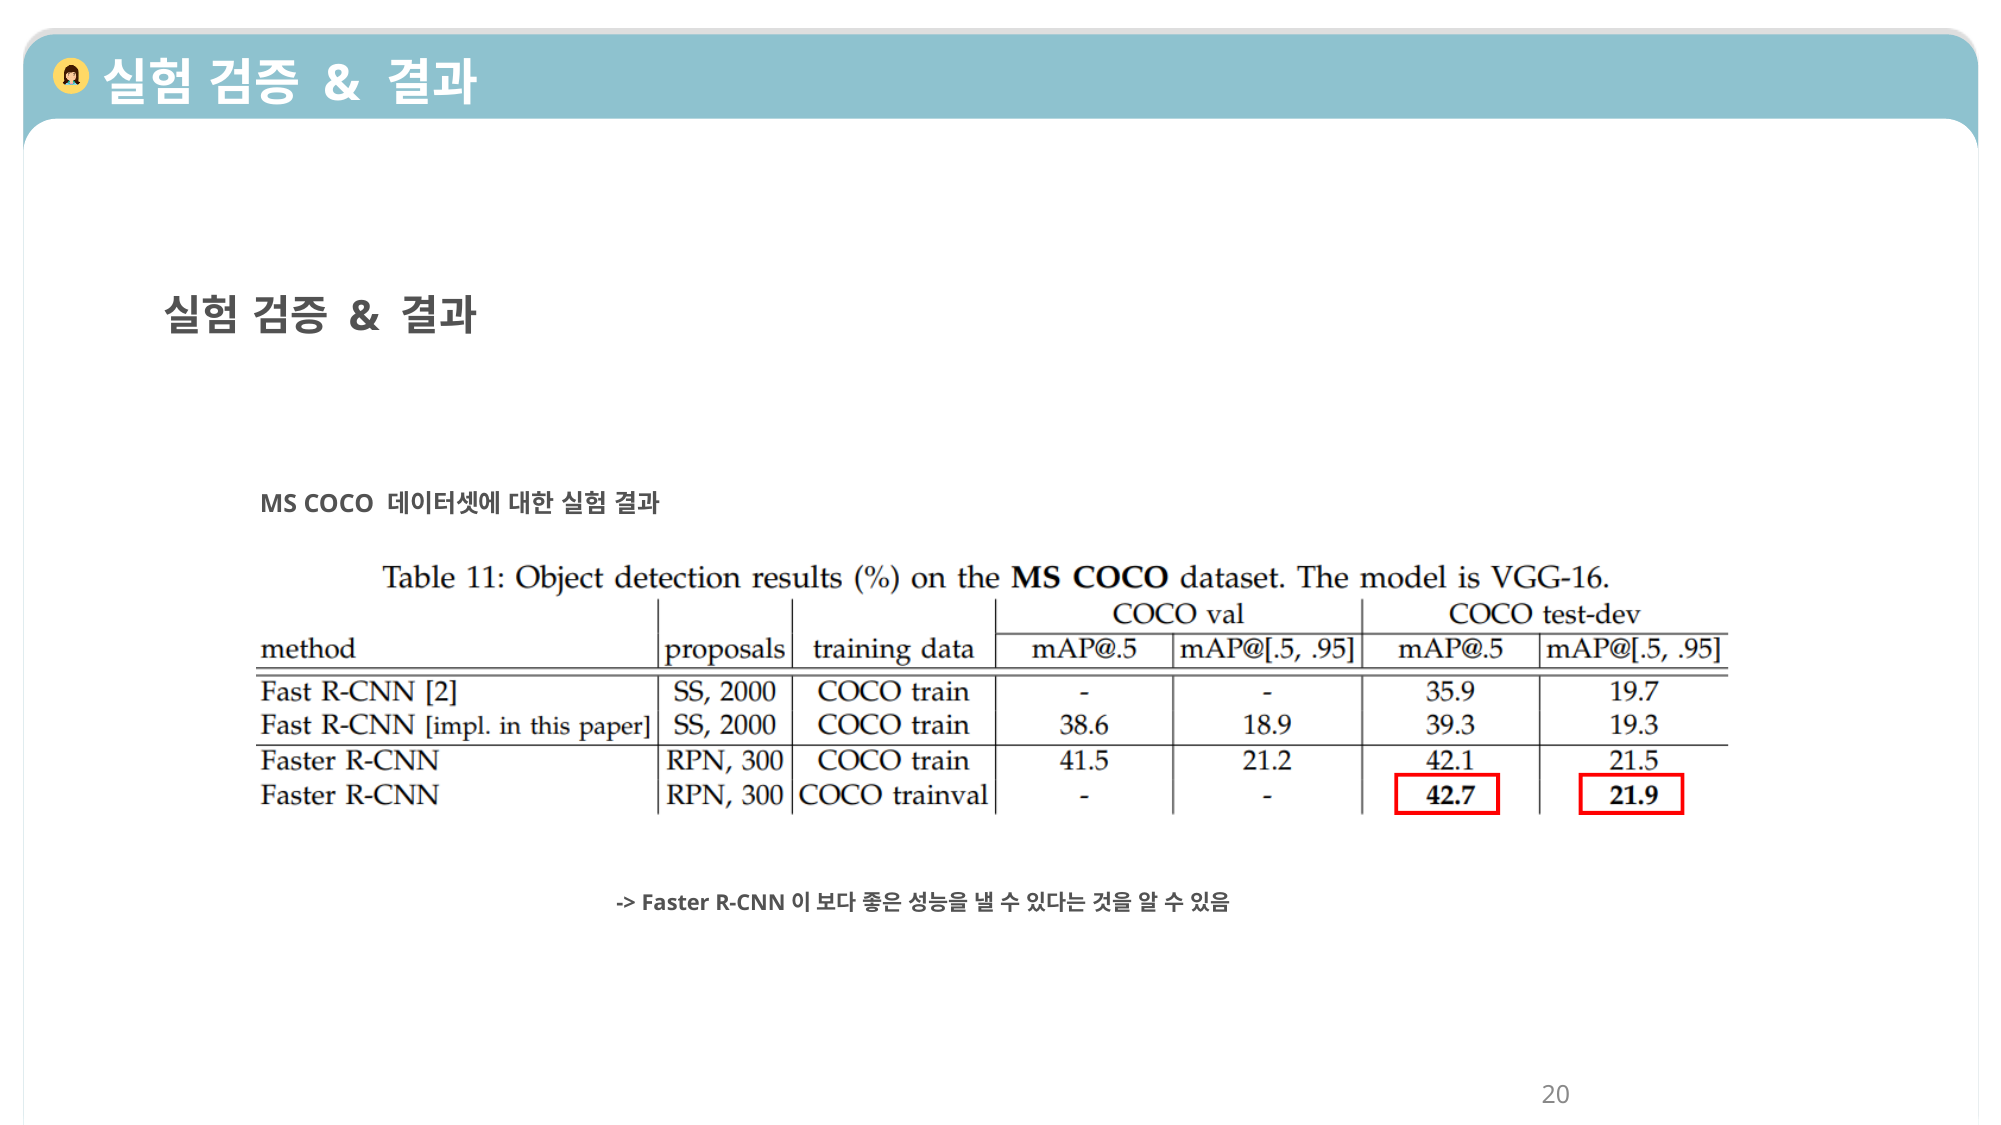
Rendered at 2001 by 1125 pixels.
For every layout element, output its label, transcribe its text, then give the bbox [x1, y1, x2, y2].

text_box [23, 34, 1979, 1125]
picture [61, 65, 81, 85]
picture [256, 553, 1752, 822]
text_box -> Faster R-CNN이 보다 좋은 성능을 낼 수 있다는 것을 알 수 있음 [601, 868, 1399, 920]
text_box MS COCO 데이터셋에 대한 실험 결과 [244, 480, 792, 526]
text_box 실험 검증 & 결과 [148, 231, 1864, 406]
text_box 실험 검증 & 결과 [87, 42, 1090, 119]
